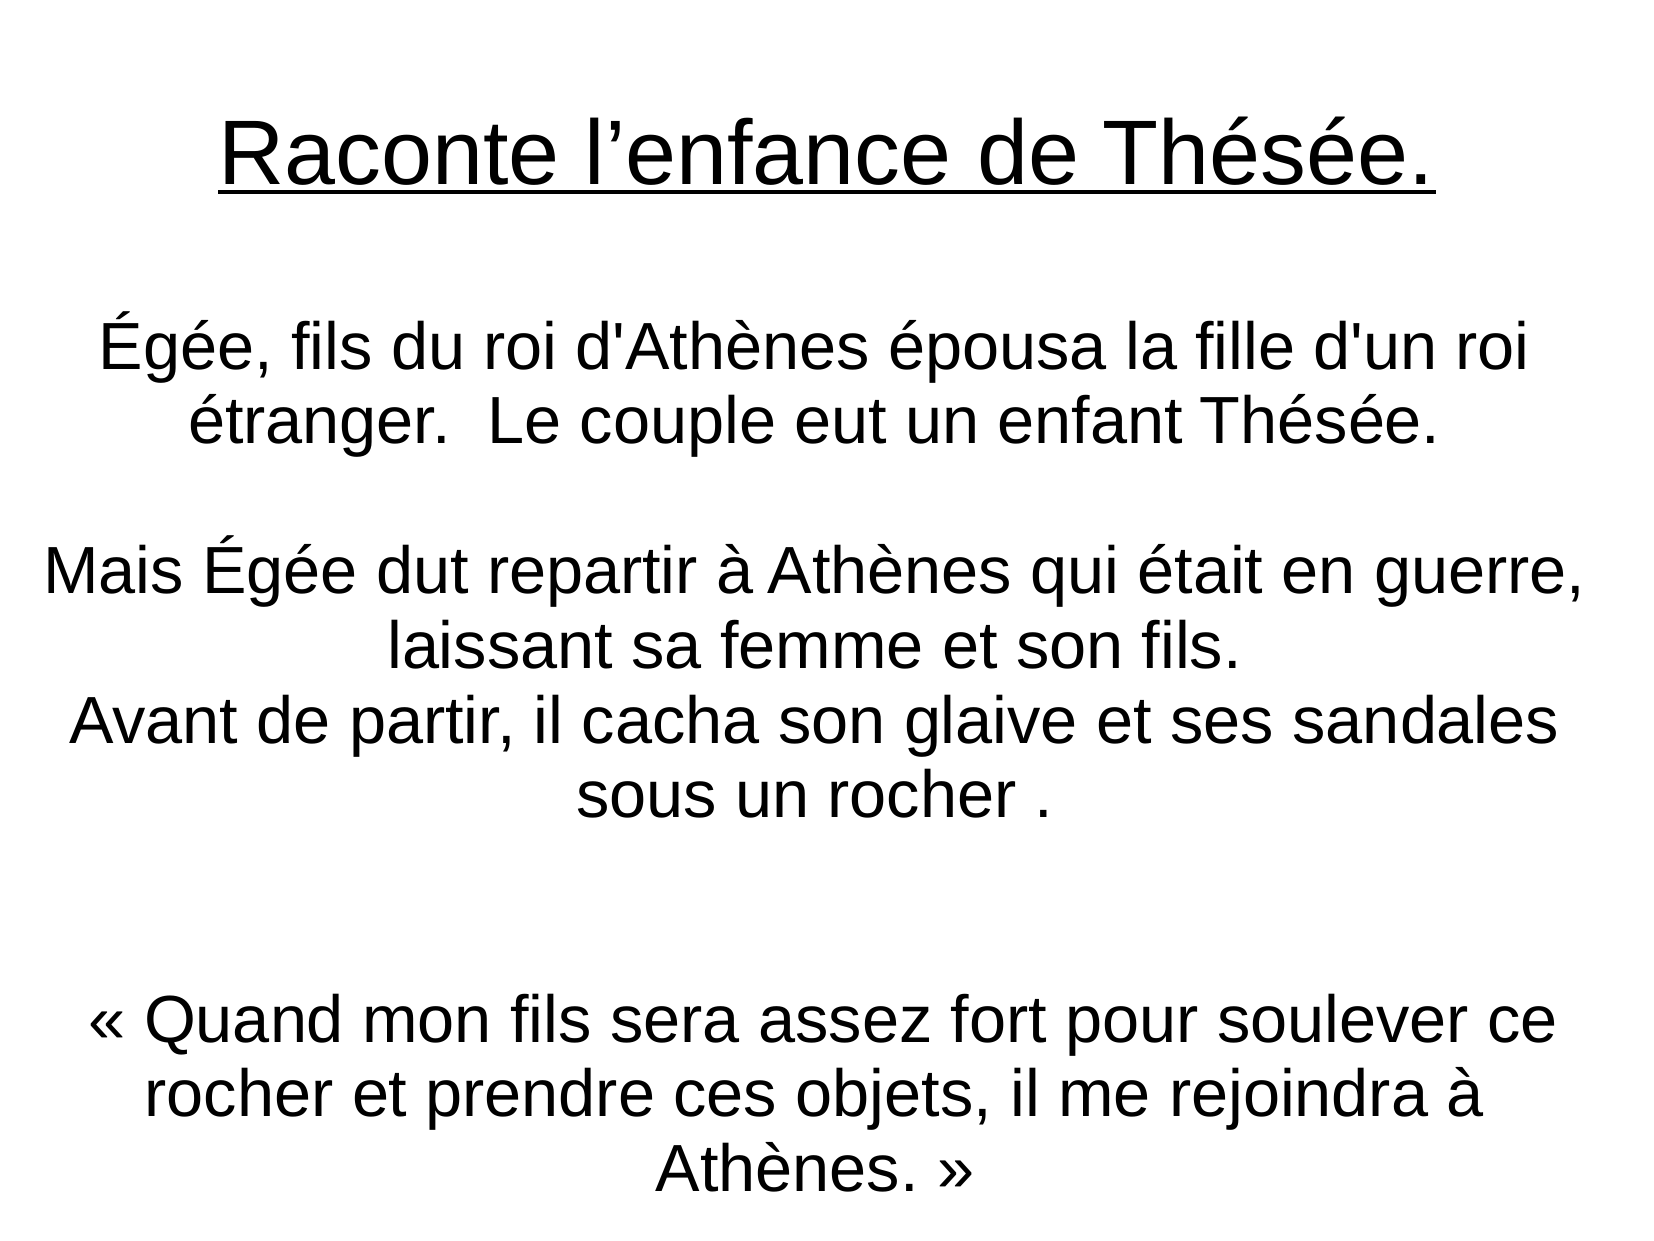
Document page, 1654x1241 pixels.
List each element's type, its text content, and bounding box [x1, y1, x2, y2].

title Raconte l’enfance de Thésée. [82, 49, 1571, 257]
subtitle Égée, fils du roi d'Athènes épousa la fille d'un roi étranger. Le couple eut un enfant Thésée. Mais Égée dut repartir à Athènes qui était en guerre, laissant sa femme et son fils. Avant de partir, il cacha son glaive et ses sandales sous un rocher . « Quand mon fils sera assez fort pour soulever ce rocher et prendre ces objets, il me rejoindra à Athènes. » [29, 308, 1601, 1241]
